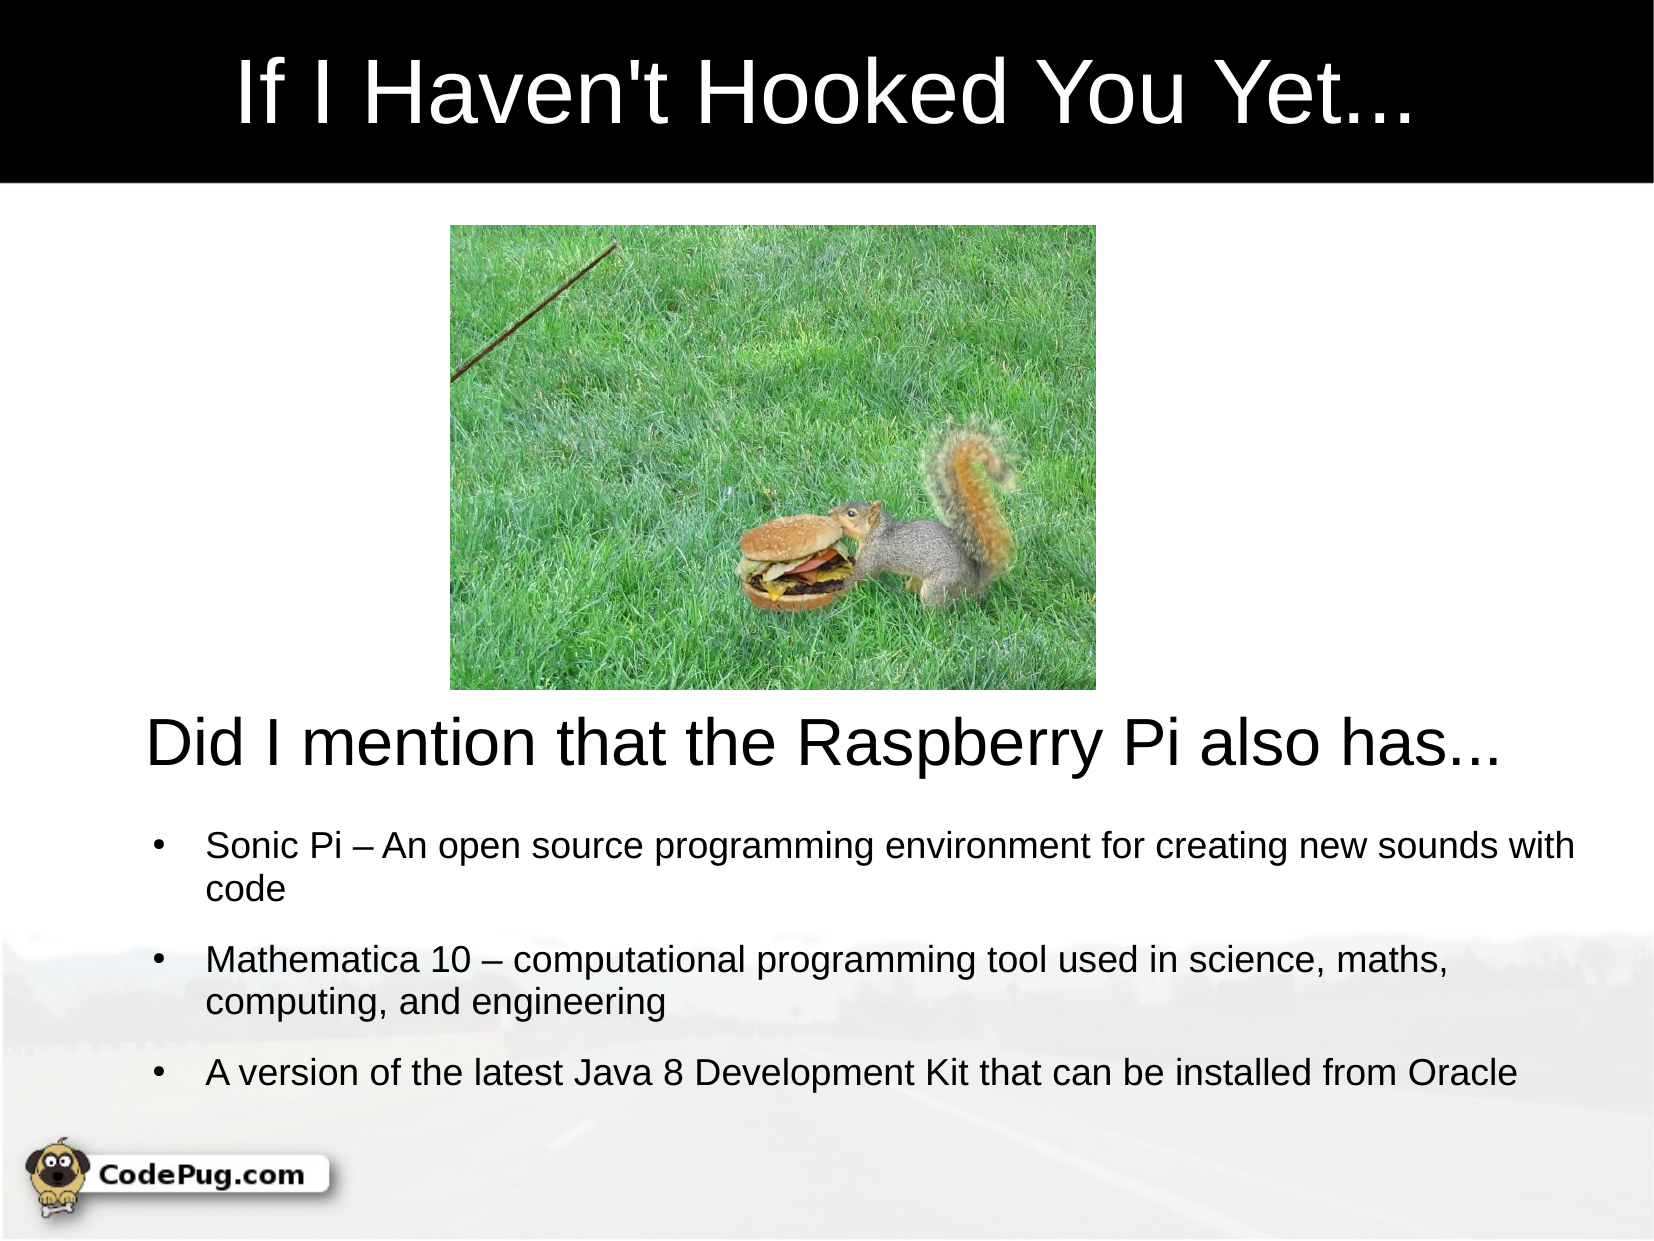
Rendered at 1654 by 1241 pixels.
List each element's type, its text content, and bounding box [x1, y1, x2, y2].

list Sonic Pi – An open source programming environment for creating new sounds with code Mathematica 10 – computational programming tool used in science, maths, computing, and engineering A version of the latest Java 8 Development Kit that can be installed from Oracle [134, 943, 1608, 1111]
picture [0, 0, 1654, 1241]
text_box Did I mention that the Raspberry Pi also has... [75, 705, 1620, 943]
title If I Haven't Hooked You Yet... [82, 19, 1571, 166]
